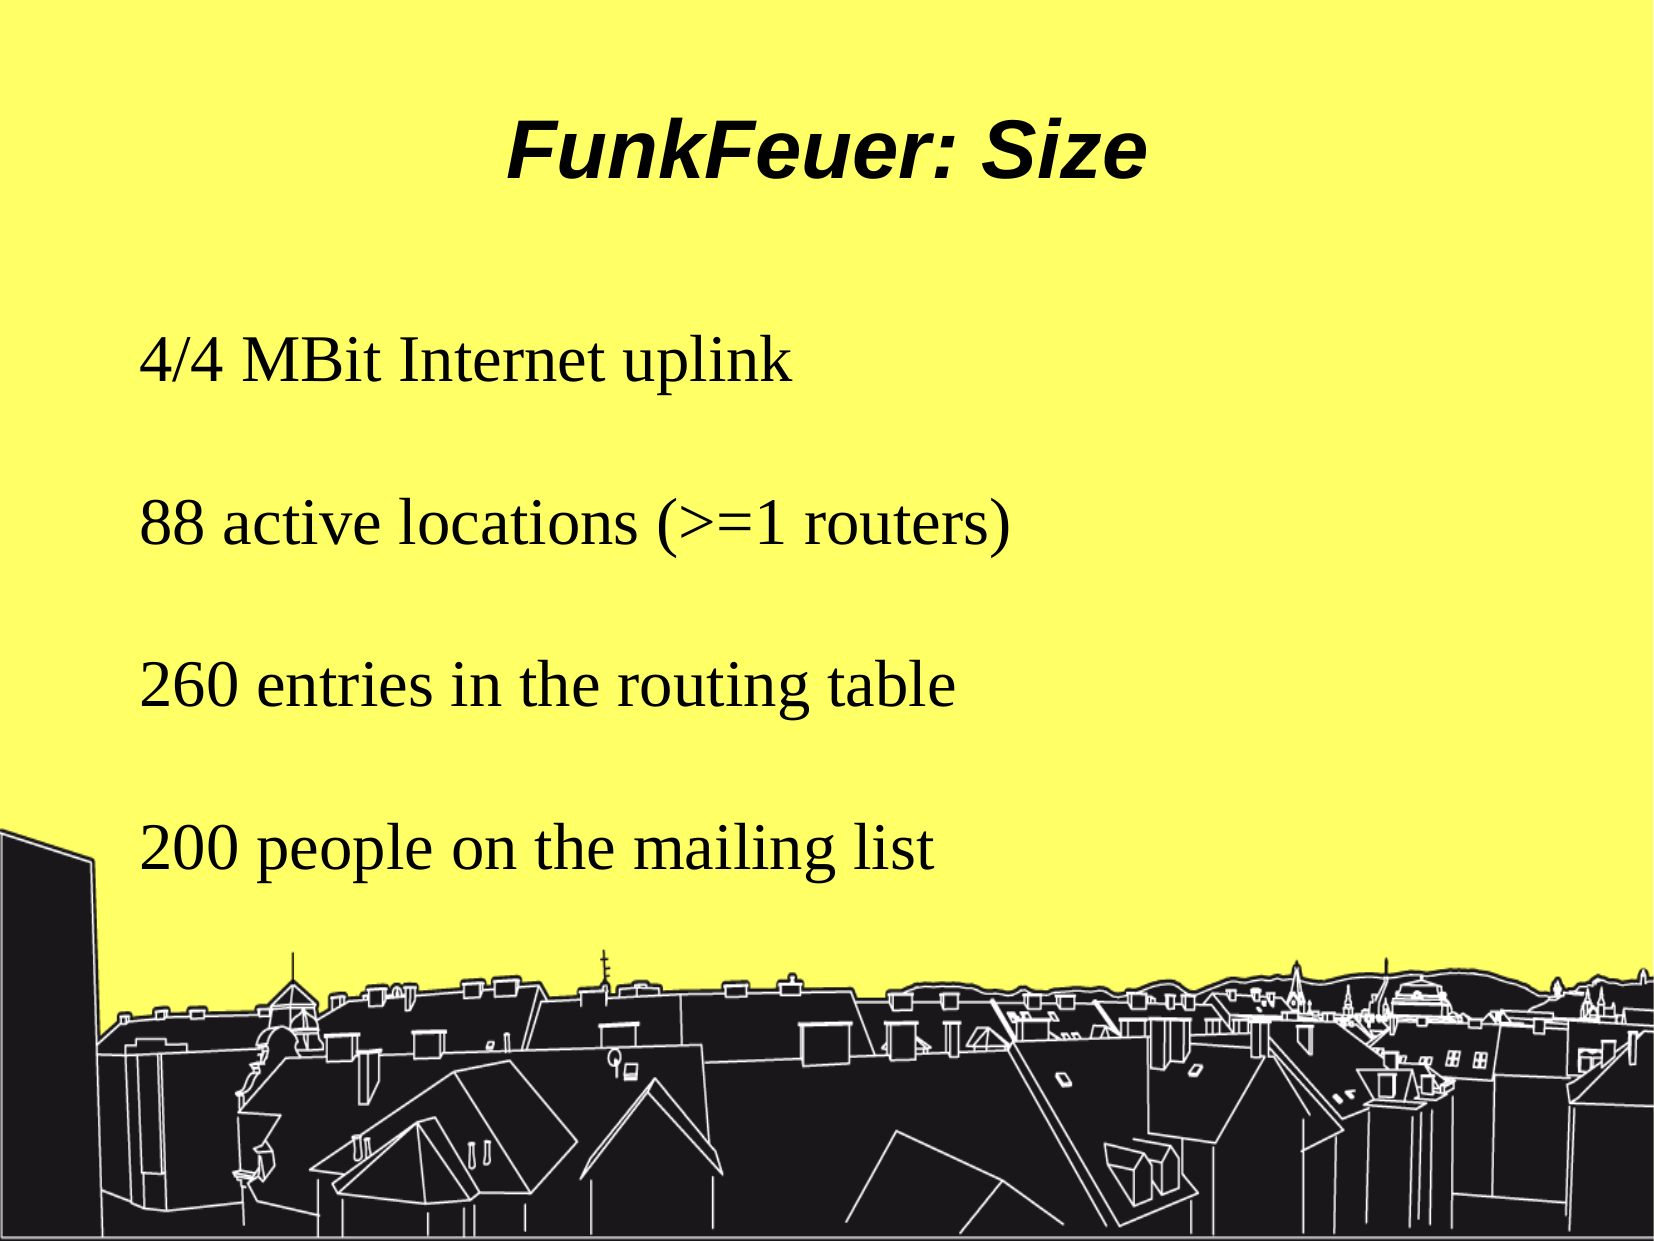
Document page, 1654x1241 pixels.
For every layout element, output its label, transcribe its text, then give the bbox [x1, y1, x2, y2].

picture [0, 827, 1654, 1241]
list 4/4 MBit Internet uplink 88 active locations (>=1 routers) 260 entries in the routing table 200 people on the mailing list [121, 322, 1561, 1118]
title FunkFeuer: Size [121, 46, 1534, 254]
